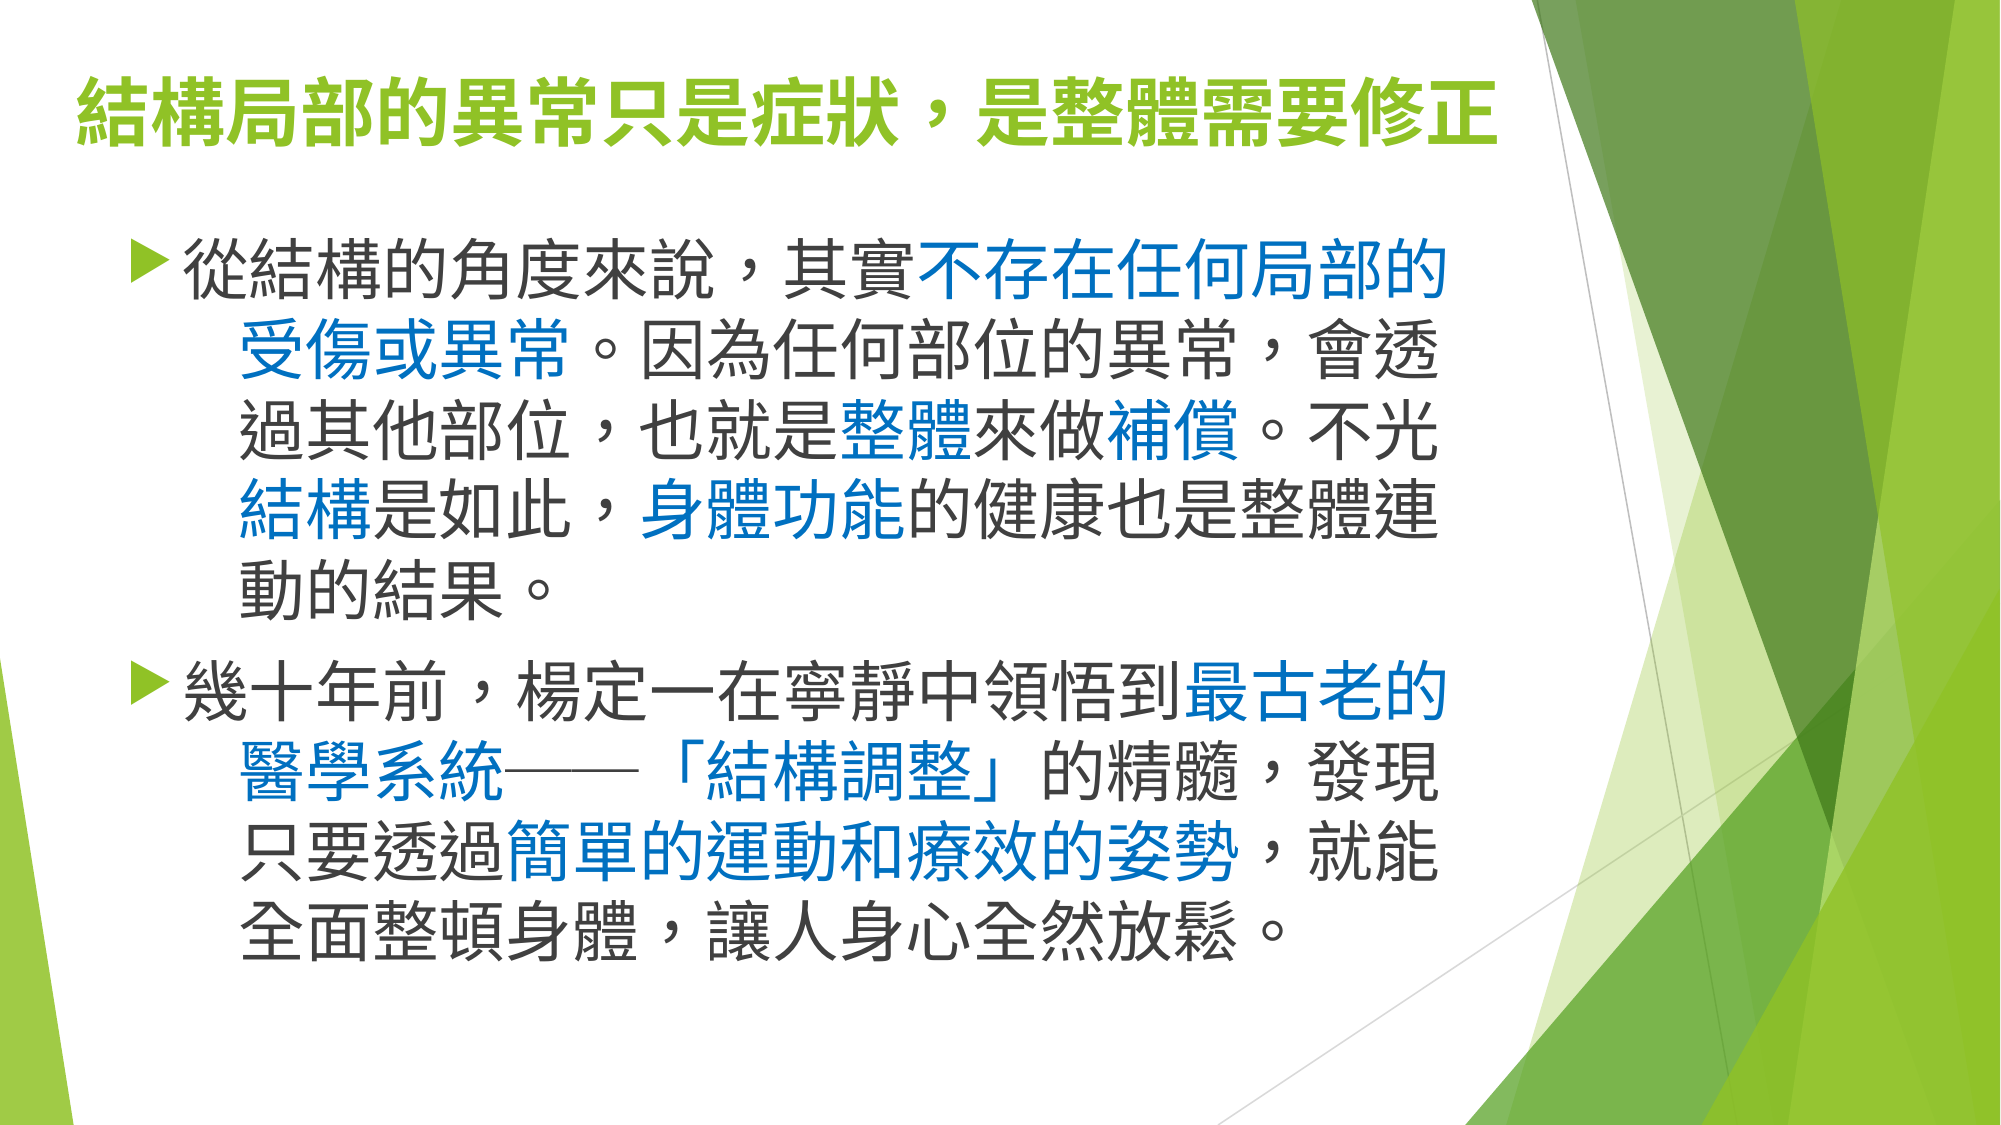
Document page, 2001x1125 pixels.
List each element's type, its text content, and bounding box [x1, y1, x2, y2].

list 從結構的角度來說，其實不存在任何局部的受傷或異常。因為任何部位的異常，會透過其他部位，也就是整體來做補償。不光結構是如此，身體功能的健康也是整體連動的結果。 幾十年前，楊定一在寧靜中領悟到最古老的醫學系統──「結構調整」的精髓，發現只要透過簡單的運動和療效的姿勢，就能全面整頓身體，讓人身心全然放鬆。 [111, 220, 1522, 1094]
title 結構局部的異常只是症狀，是整體需要修正 [60, 57, 1535, 275]
